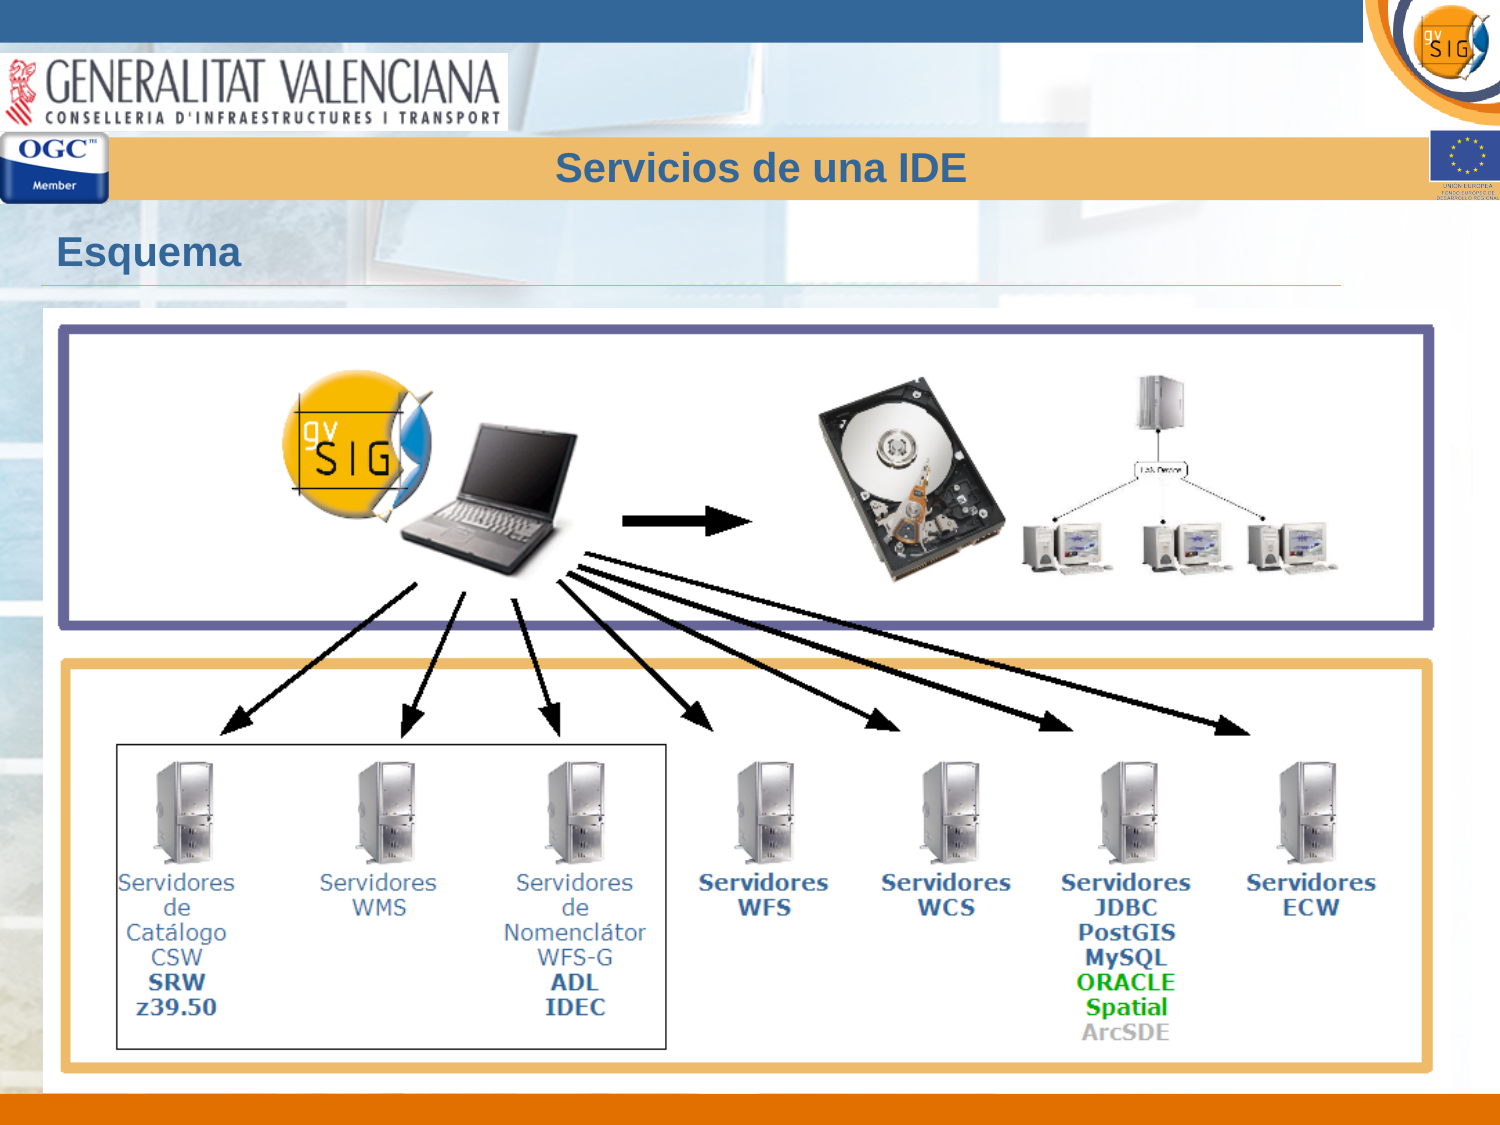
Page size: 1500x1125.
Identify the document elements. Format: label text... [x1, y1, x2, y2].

text_box Esquema [41, 223, 1197, 286]
picture [1363, 0, 1500, 127]
picture [1429, 129, 1500, 200]
picture [43, 308, 1451, 1093]
picture [0, 132, 109, 204]
text_box Servicios de una IDE [145, 146, 1389, 202]
picture [0, 53, 508, 131]
